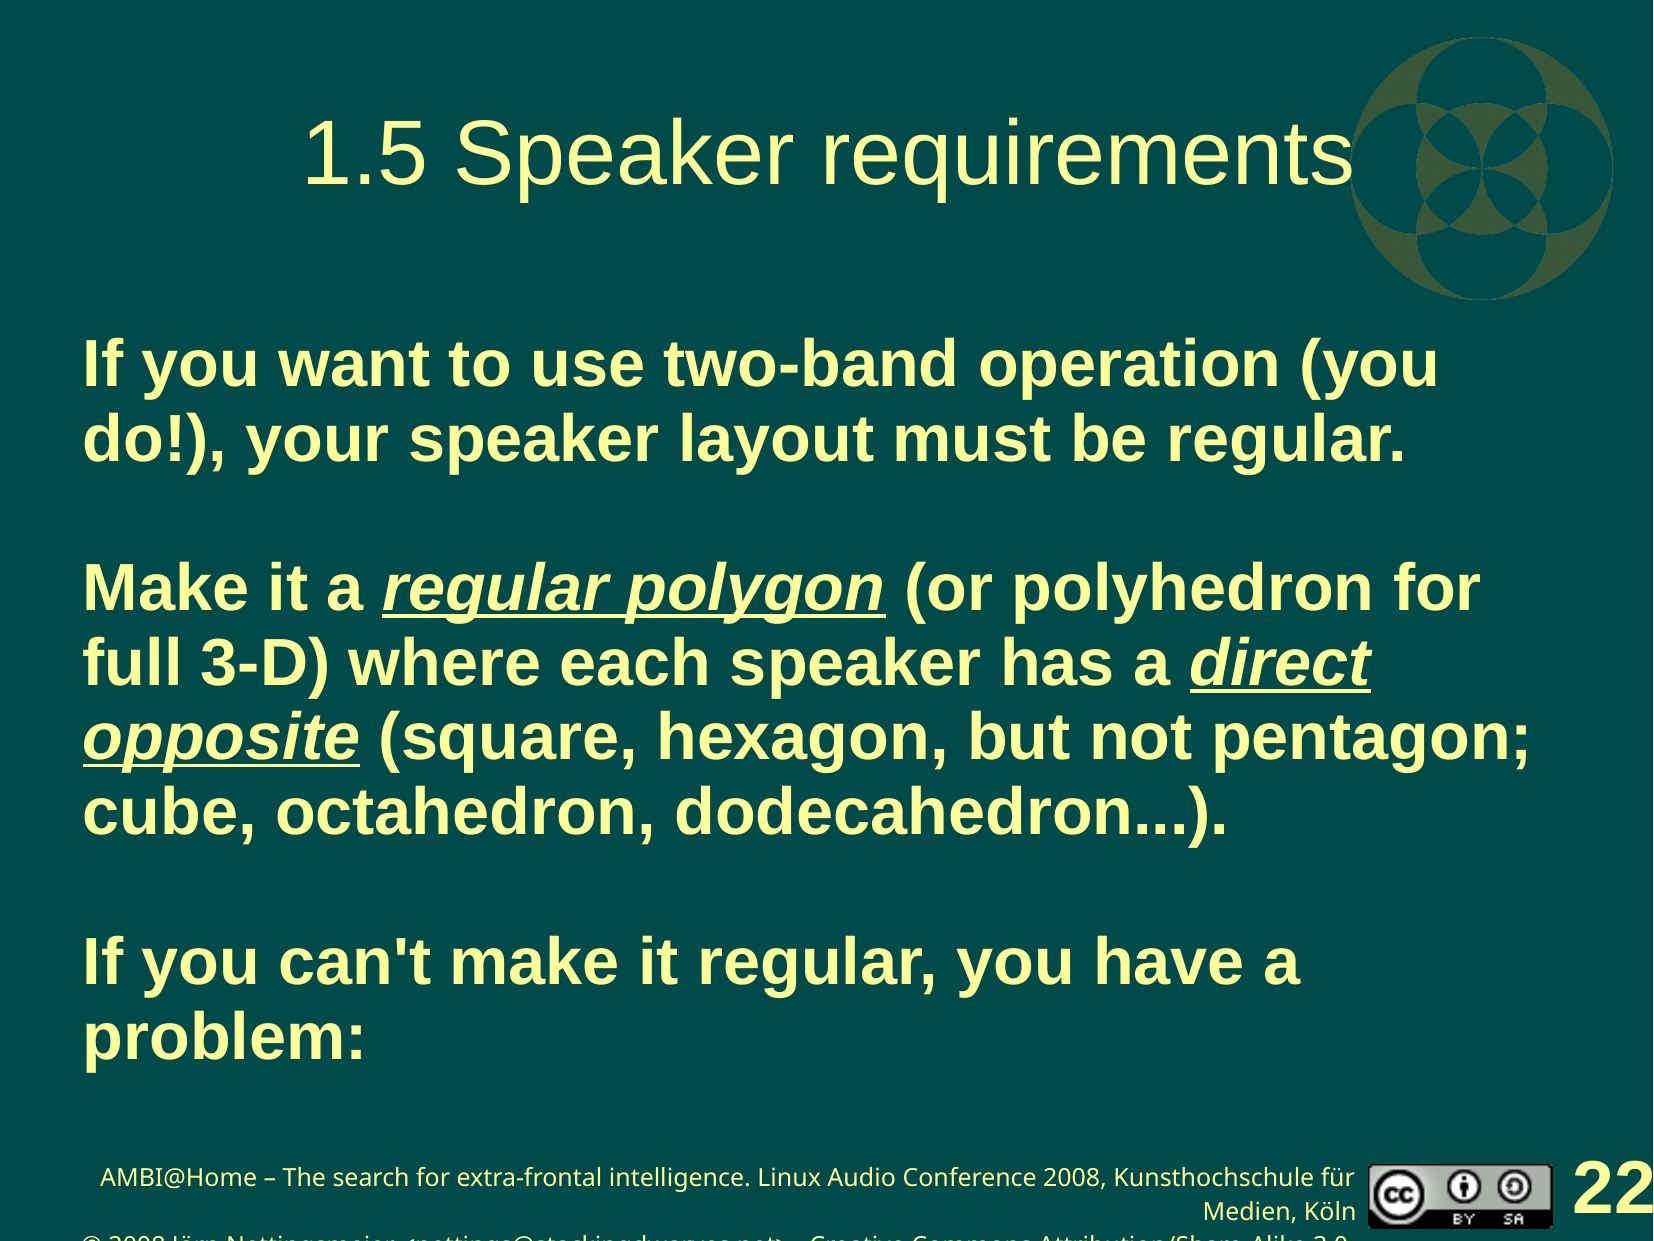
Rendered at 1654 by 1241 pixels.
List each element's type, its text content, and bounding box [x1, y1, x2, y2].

picture [1368, 1164, 1553, 1229]
title 1.5 Speaker requirements [82, 56, 1576, 250]
subtitle If you want to use two-band operation (you do!), your speaker layout must be regular. Make it a regular polygon (or polyhedron for full 3-D) where each speaker has a direct opposite (square, hexagon, but not pentagon; cube, octahedron, dodecahedron...). If you can't make it regular, you have a problem: [82, 297, 1571, 1102]
picture [1350, 37, 1613, 300]
